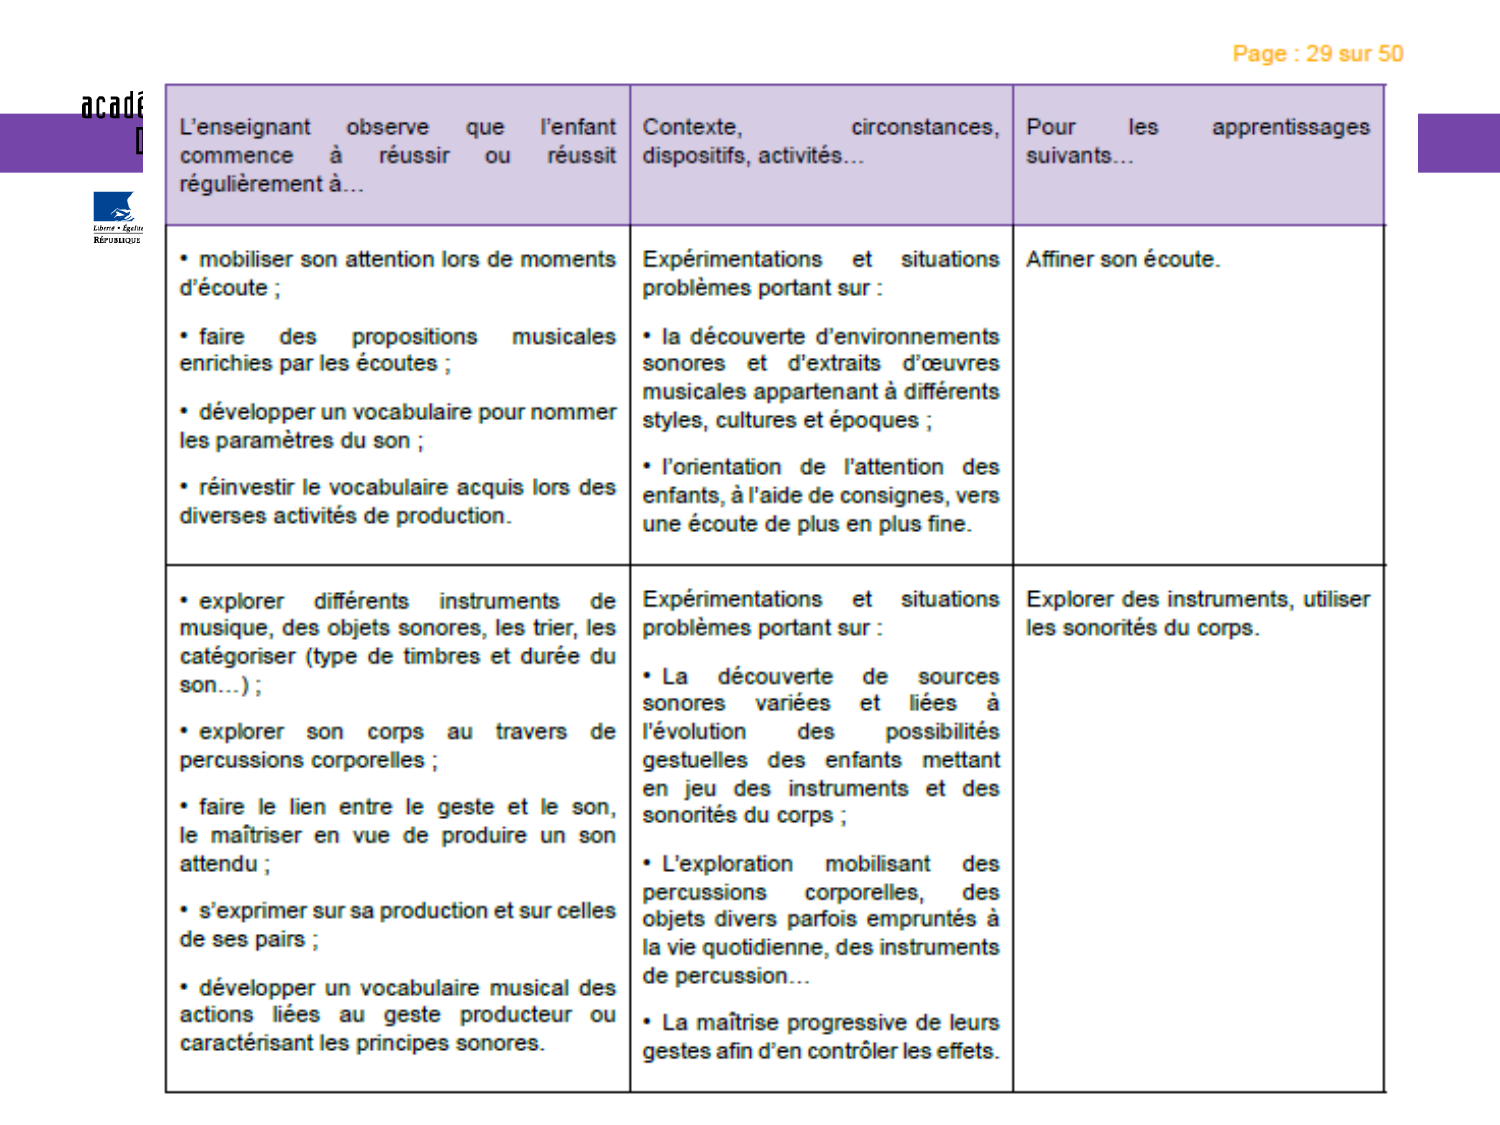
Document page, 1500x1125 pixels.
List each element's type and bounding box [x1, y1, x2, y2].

picture [82, 15, 1418, 1108]
